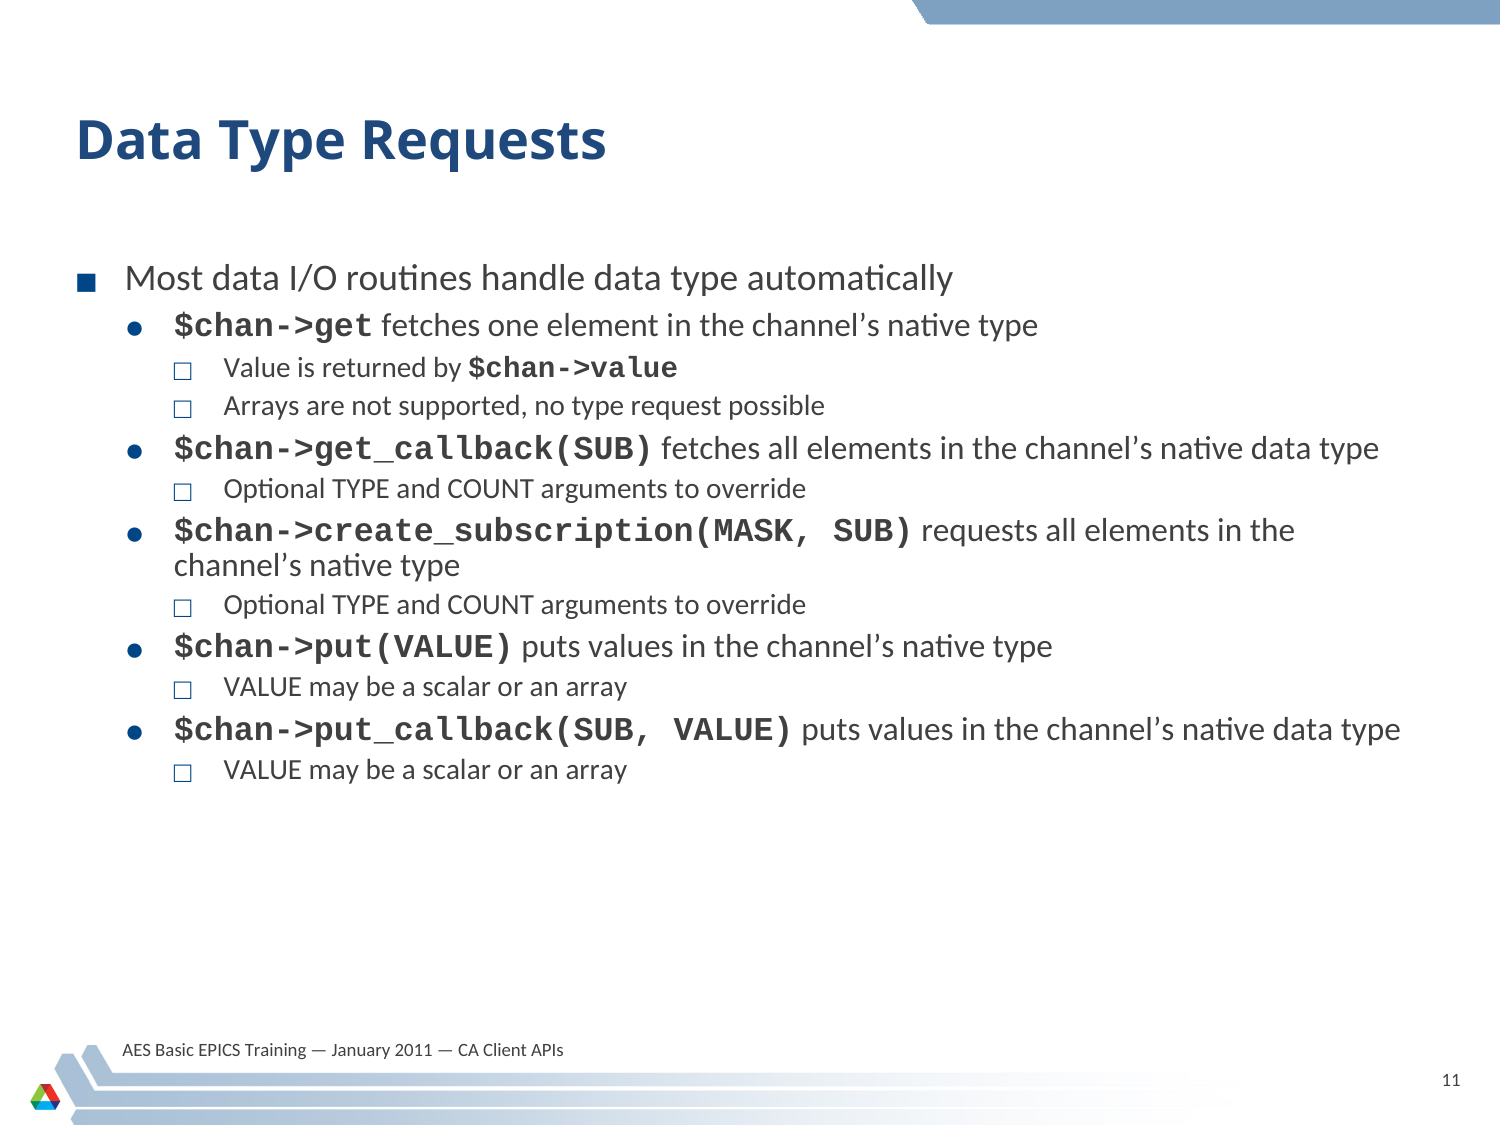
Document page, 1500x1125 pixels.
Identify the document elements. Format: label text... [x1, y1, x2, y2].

picture [0, 0, 1500, 26]
picture [0, 1037, 1500, 1125]
title Data Type Requests [75, 52, 1426, 226]
list Most data I/O routines handle data type automatically $chan->get fetches one element in the channel’s native type Value is returned by $chan->value Arrays are not supported, no type request possible $chan->get_callback(SUB) fetches all elements in the channel’s native data type Optional TYPE and COUNT arguments to override $chan->create_subscription(MASK, SUB) requests all elements in the channel’s native type Optional TYPE and COUNT arguments to override $chan->put(VALUE) puts values in the channel’s native type VALUE may be a scalar or an array $chan->put_callback(SUB, VALUE) puts values in the channel’s native data type VALUE may be a scalar or an array [75, 262, 1426, 991]
